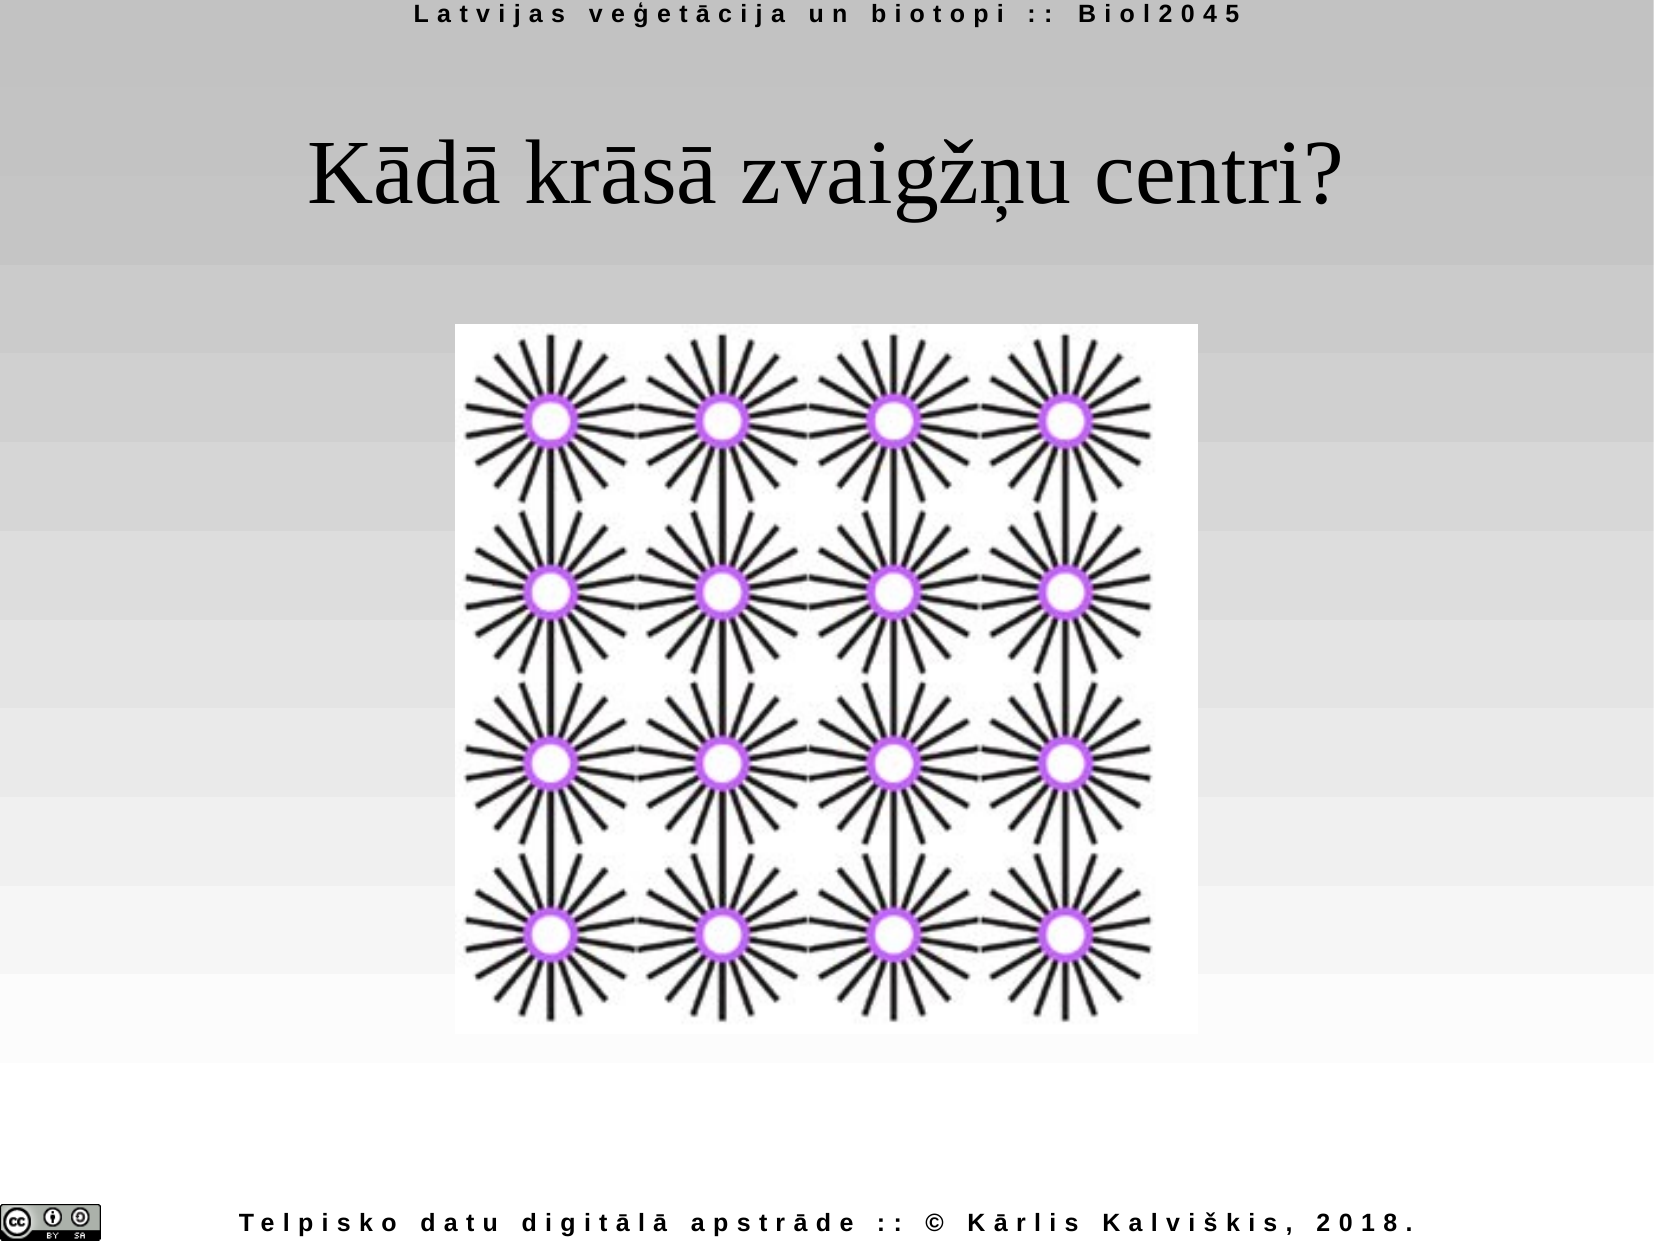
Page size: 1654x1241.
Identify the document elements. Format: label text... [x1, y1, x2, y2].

title Kādā krāsā zvaigžņu centri? [29, 49, 1625, 296]
picture [0, 0, 1654, 1241]
